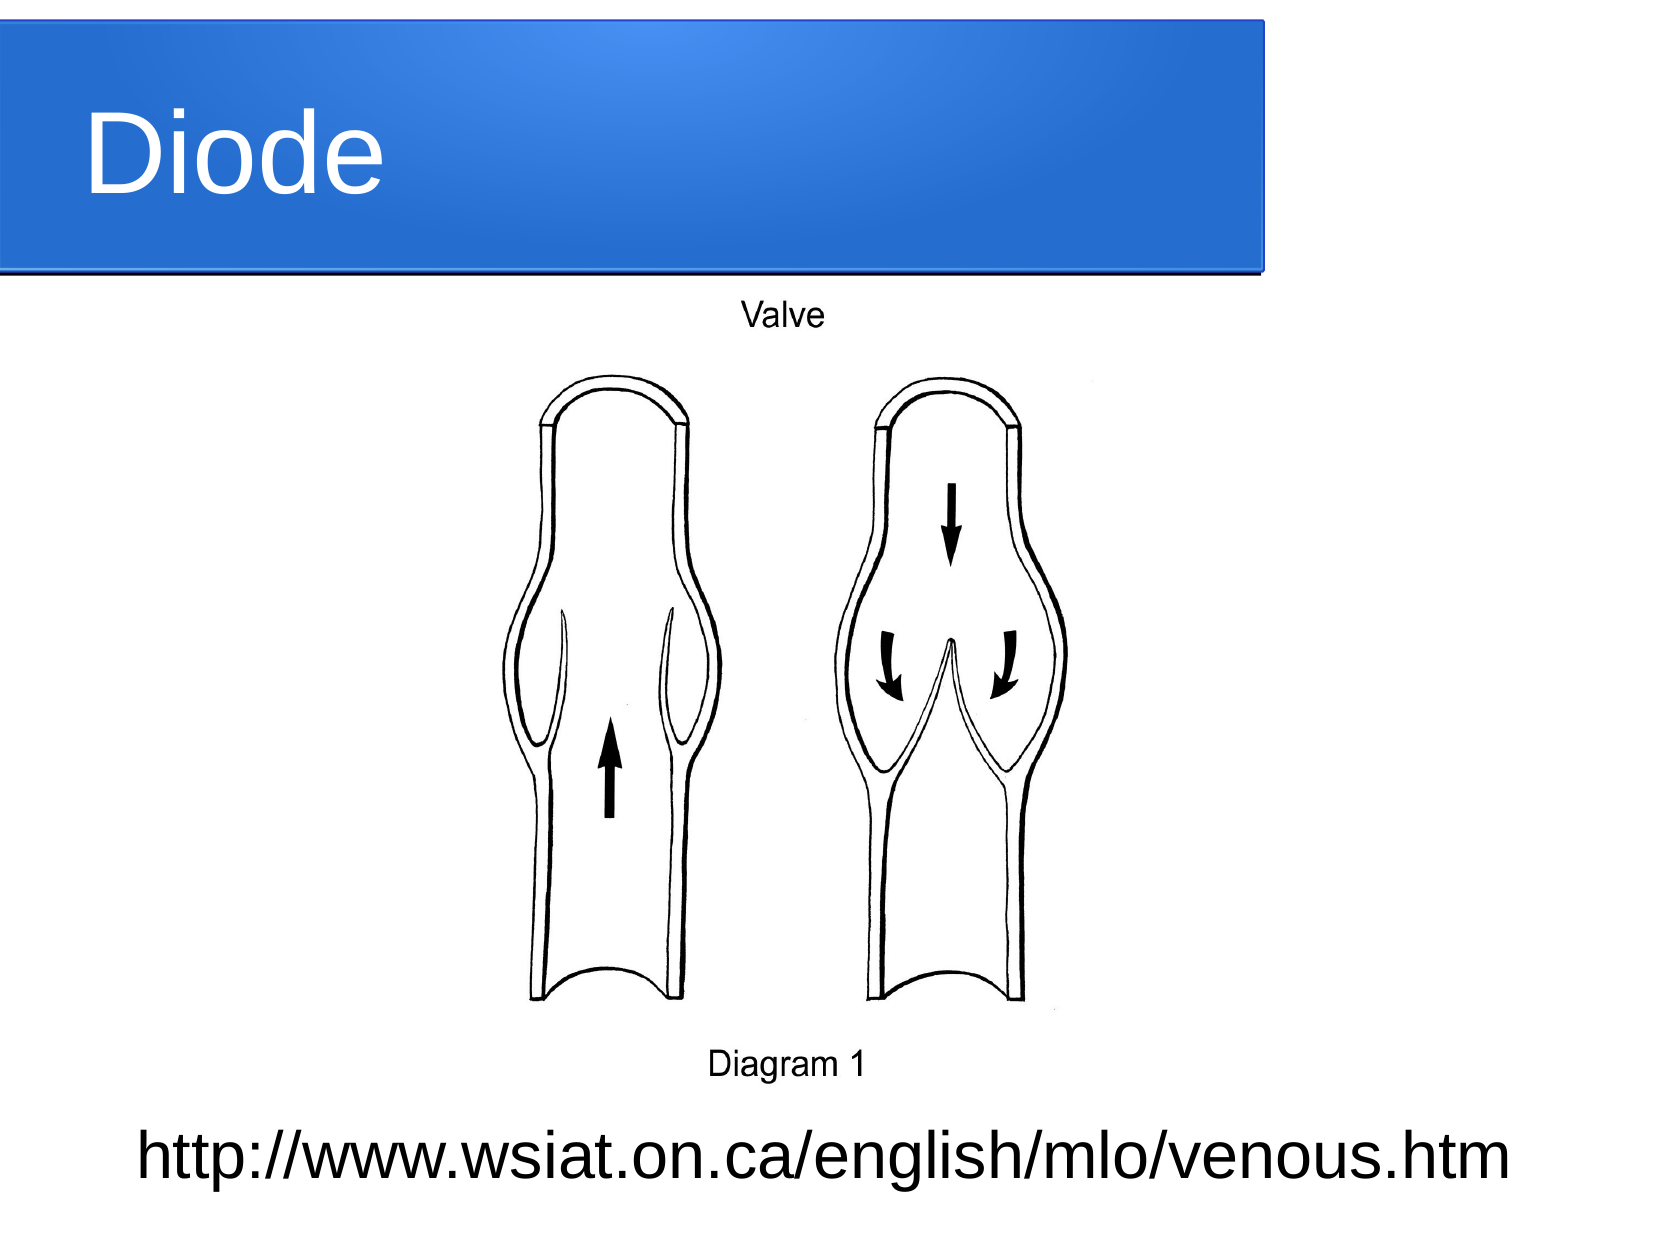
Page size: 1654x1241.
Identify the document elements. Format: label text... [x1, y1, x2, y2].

subtitle http://www.wsiat.on.ca/english/mlo/venous.htm [30, 1095, 1621, 1216]
title Diode [82, 49, 1250, 257]
picture [330, 284, 1201, 1111]
